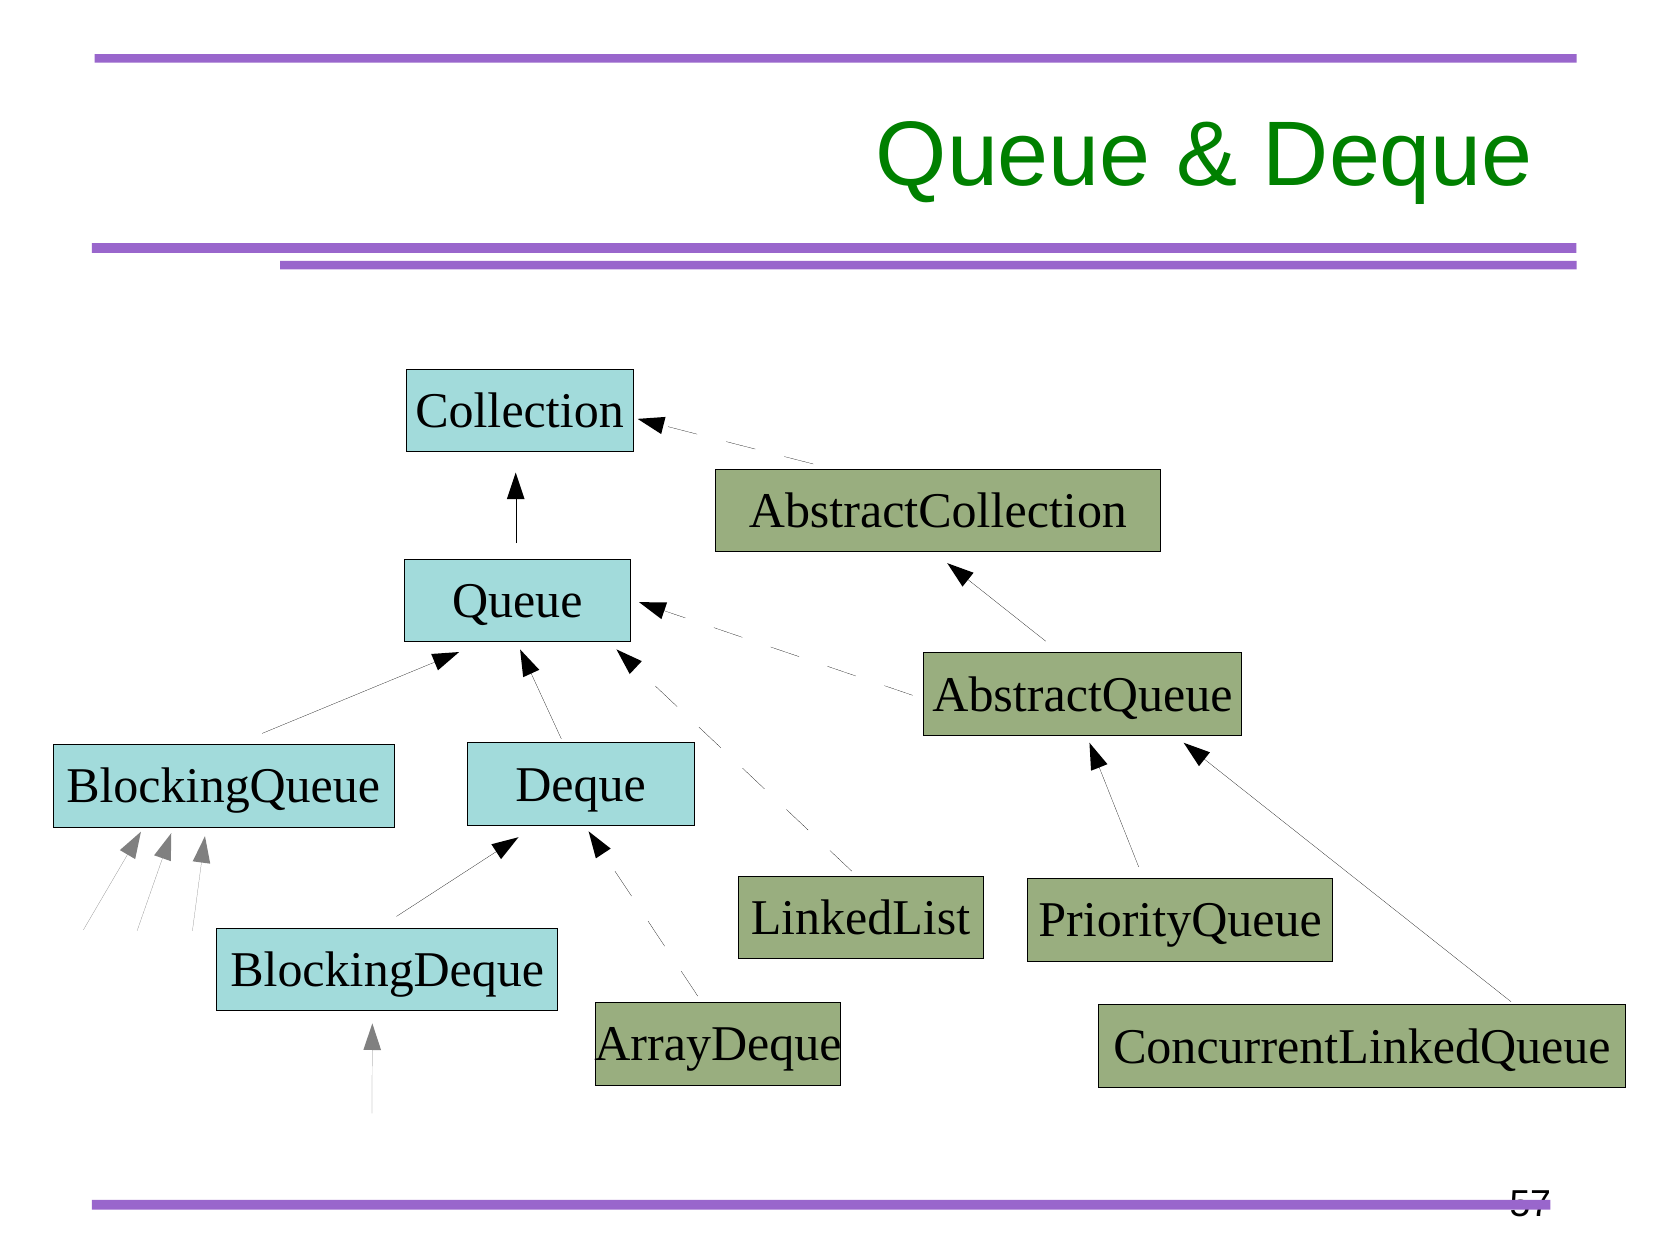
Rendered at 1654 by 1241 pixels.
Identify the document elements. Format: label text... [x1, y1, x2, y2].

text_box PriorityQueue [1027, 878, 1333, 962]
title Queue & Deque [121, 49, 1534, 257]
text_box AbstractQueue [923, 652, 1242, 736]
text_box ConcurrentLinkedQueue [1098, 1004, 1626, 1088]
text_box BlockingDeque [216, 928, 558, 1011]
text_box LinkedList [738, 876, 984, 959]
text_box Collection [406, 369, 634, 452]
text_box ArrayDeque [595, 1002, 841, 1086]
text_box Deque [467, 742, 695, 826]
text_box BlockingQueue [53, 744, 395, 828]
text_box AbstractCollection [715, 469, 1161, 552]
text_box Queue [404, 559, 631, 642]
